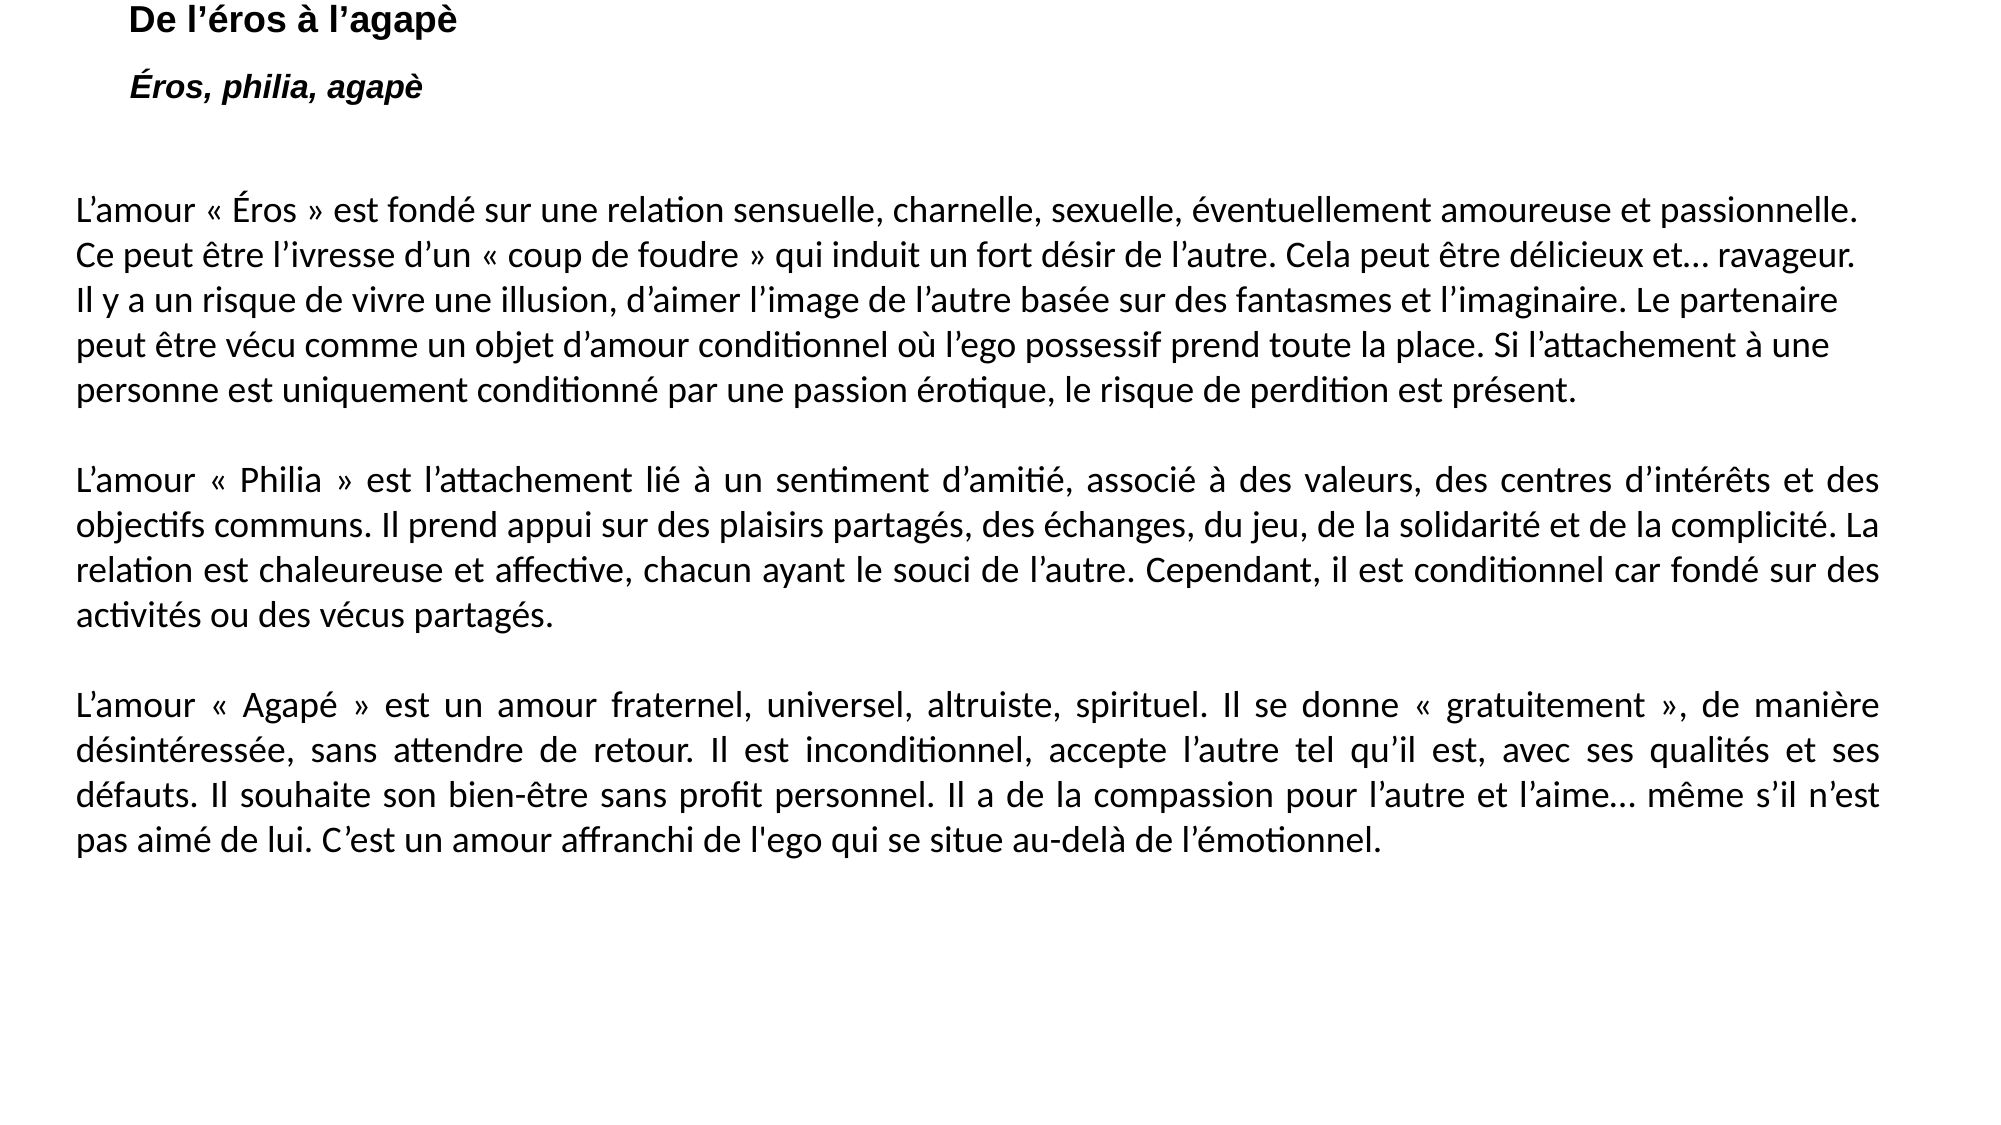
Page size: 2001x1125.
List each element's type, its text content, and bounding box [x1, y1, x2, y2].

text_box De l’éros à l’agapè Éros, philia, agapè [39, 0, 1961, 231]
text_box L’amour « Éros » est fondé sur une relation sensuelle, charnelle, sexuelle, éventuellement amoureuse et passionnelle. Ce peut être l’ivresse d’un « coup de foudre » qui induit un fort désir de l’autre. Cela peut être délicieux et… ravageur. Il y a un risque de vivre une illusion, d’aimer l’image de l’autre basée sur des fantasmes et l’imaginaire. Le partenaire peut être vécu comme un objet d’amour conditionnel où l’ego possessif prend toute la place. Si l’attachement à une personne est uniquement conditionné par une passion érotique, le risque de perdition est présent. L’amour « Philia » est l’attachement lié à un sentiment d’amitié, associé à des valeurs, des centres d’intérêts et des objectifs communs. Il prend appui sur des plaisirs partagés, des échanges, du jeu, de la solidarité et de la complicité. La relation est chaleureuse et affective, chacun ayant le souci de l’autre. Cependant, il est conditionnel car fondé sur des activités ou des vécus partagés. L’amour « Agapé » est un amour fraternel, universel, altruiste, spirituel. Il se donne « gratuitement », de manière désintéressée, sans attendre de retour. Il est inconditionnel, accepte l’autre tel qu’il est, avec ses qualités et ses défauts. Il souhaite son bien-être sans profit personnel. Il a de la compassion pour l’autre et l’aime… même s’il n’est pas aimé de lui. C’est un amour affranchi de l'ego qui se situe au-delà de l’émotionnel. [60, 177, 1898, 920]
